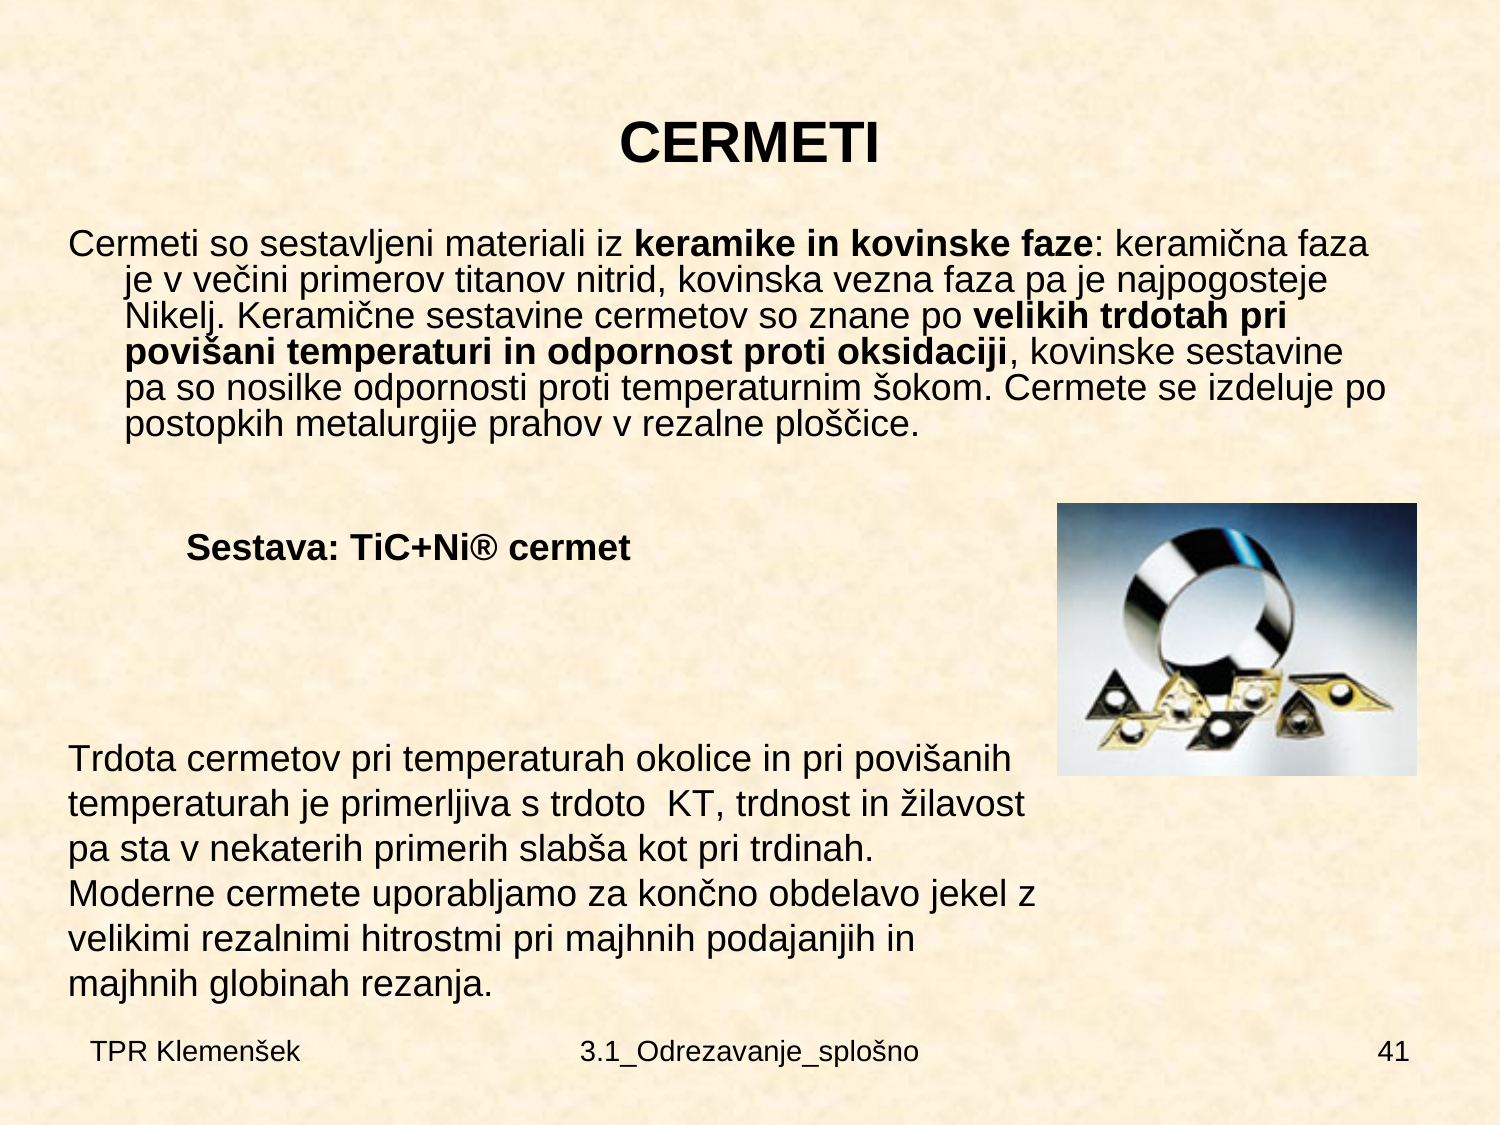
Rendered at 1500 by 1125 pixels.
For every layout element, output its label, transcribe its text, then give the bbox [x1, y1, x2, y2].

list Cermeti so sestavljeni materiali iz keramike in kovinske faze: keramična faza je v večini primerov titanov nitrid, kovinska vezna faza pa je najpogosteje Nikelj. Keramične sestavine cermetov so znane po velikih trdotah pri povišani temperaturi in odpornost proti oksidaciji, kovinske sestavine pa so nosilke odpornosti proti temperaturnim šokom. Cermete se izdeluje po postopkih metalurgije prahov v rezalne ploščice. [53, 220, 1404, 485]
picture [0, 0, 1500, 1125]
text_box Sestava: TiC+Ni® cermet [171, 515, 657, 576]
text_box <number> [1074, 1024, 1426, 1103]
title CERMETI [75, 45, 1426, 233]
text_box TPR Klemenšek [74, 1024, 426, 1103]
text_box Trdota cermetov pri temperaturah okolice in pri povišanih temperaturah je primerljiva s trdoto KT, trdnost in žilavost pa sta v nekaterih primerih slabša kot pri trdinah. Moderne cermete uporabljamo za končno obdelavo jekel z velikimi rezalnimi hitrostmi pri majhnih podajanjih in majhnih globinah rezanja. [53, 726, 1058, 1012]
text_box 3.1_Odrezavanje_splošno [512, 1024, 988, 1103]
